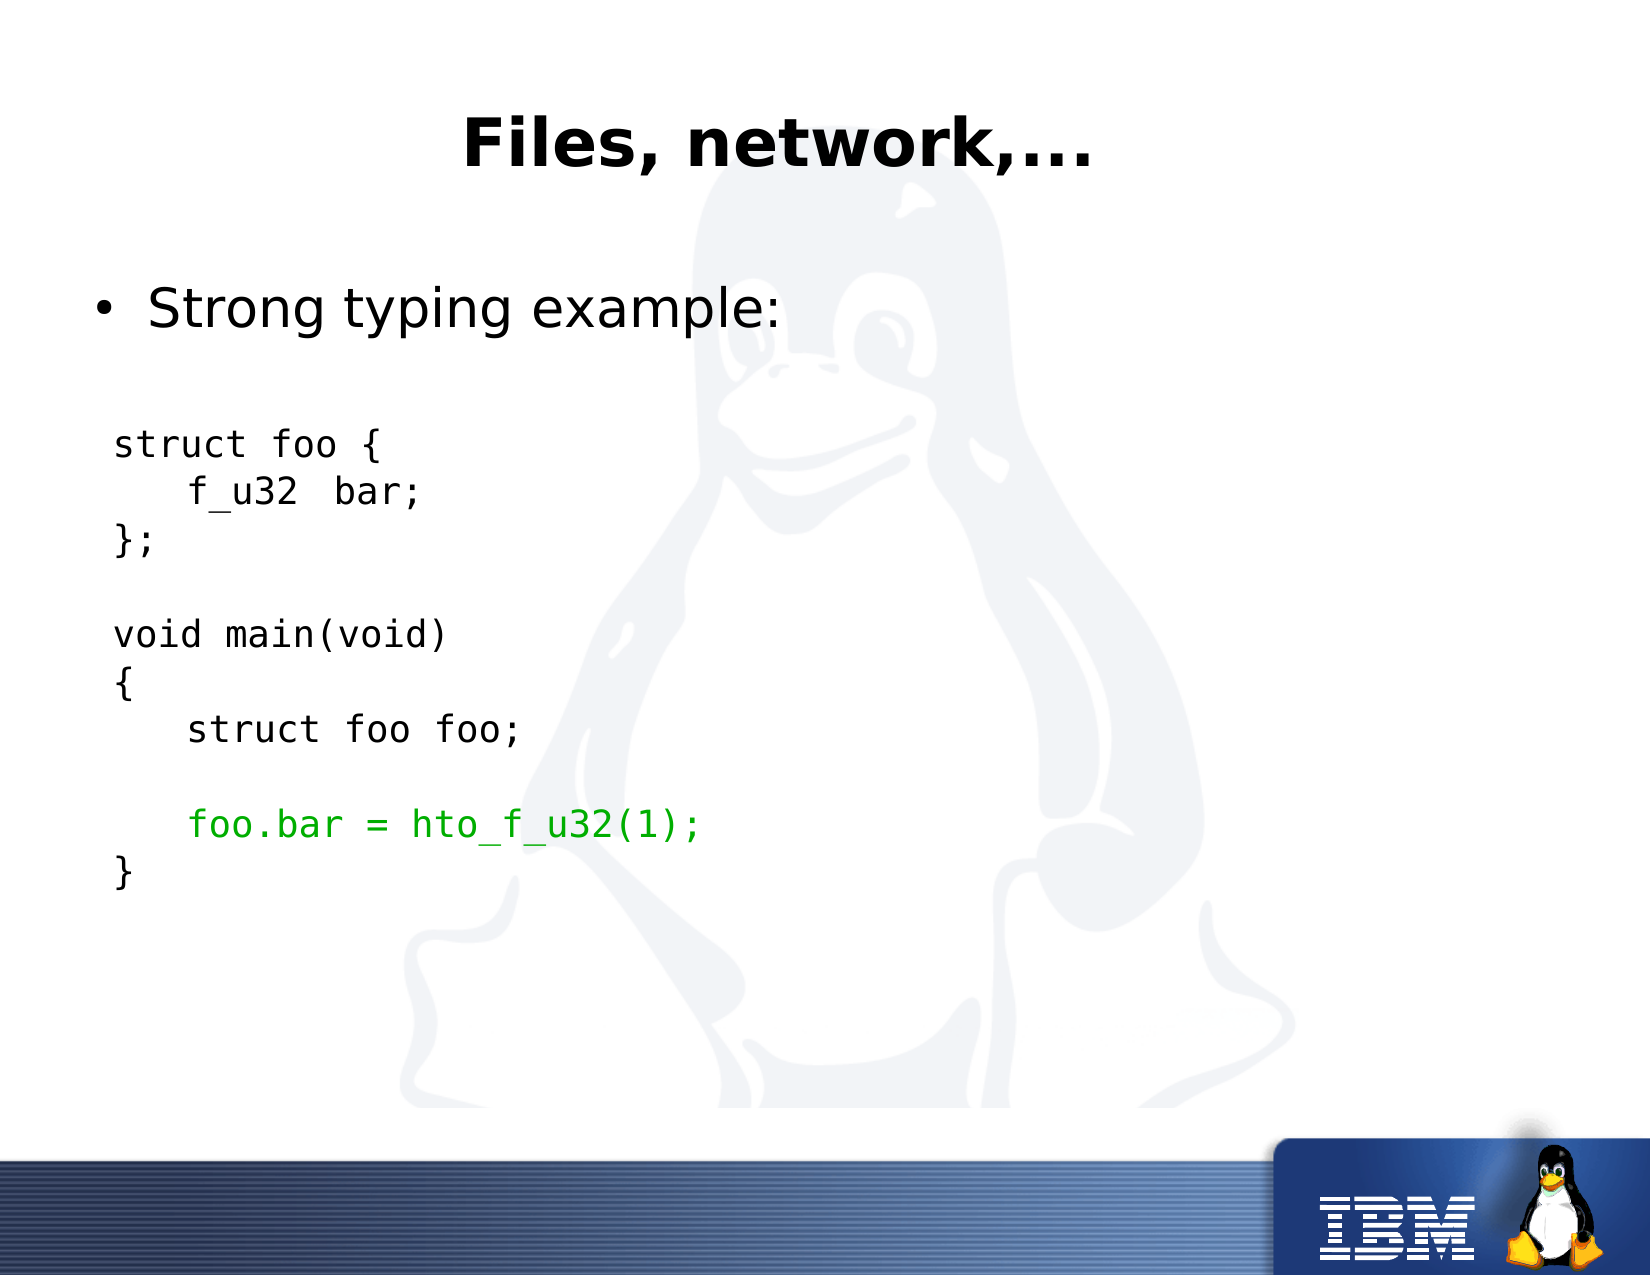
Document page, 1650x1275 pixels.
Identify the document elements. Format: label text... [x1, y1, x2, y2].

text_box struct foo { f_u32 bar; }; void main(void) { struct foo foo; foo.bar = hto_f_u32(1); } [112, 374, 1576, 1126]
list Strong typing example: [76, 277, 1457, 1171]
title Files, network,... [76, 76, 1457, 211]
